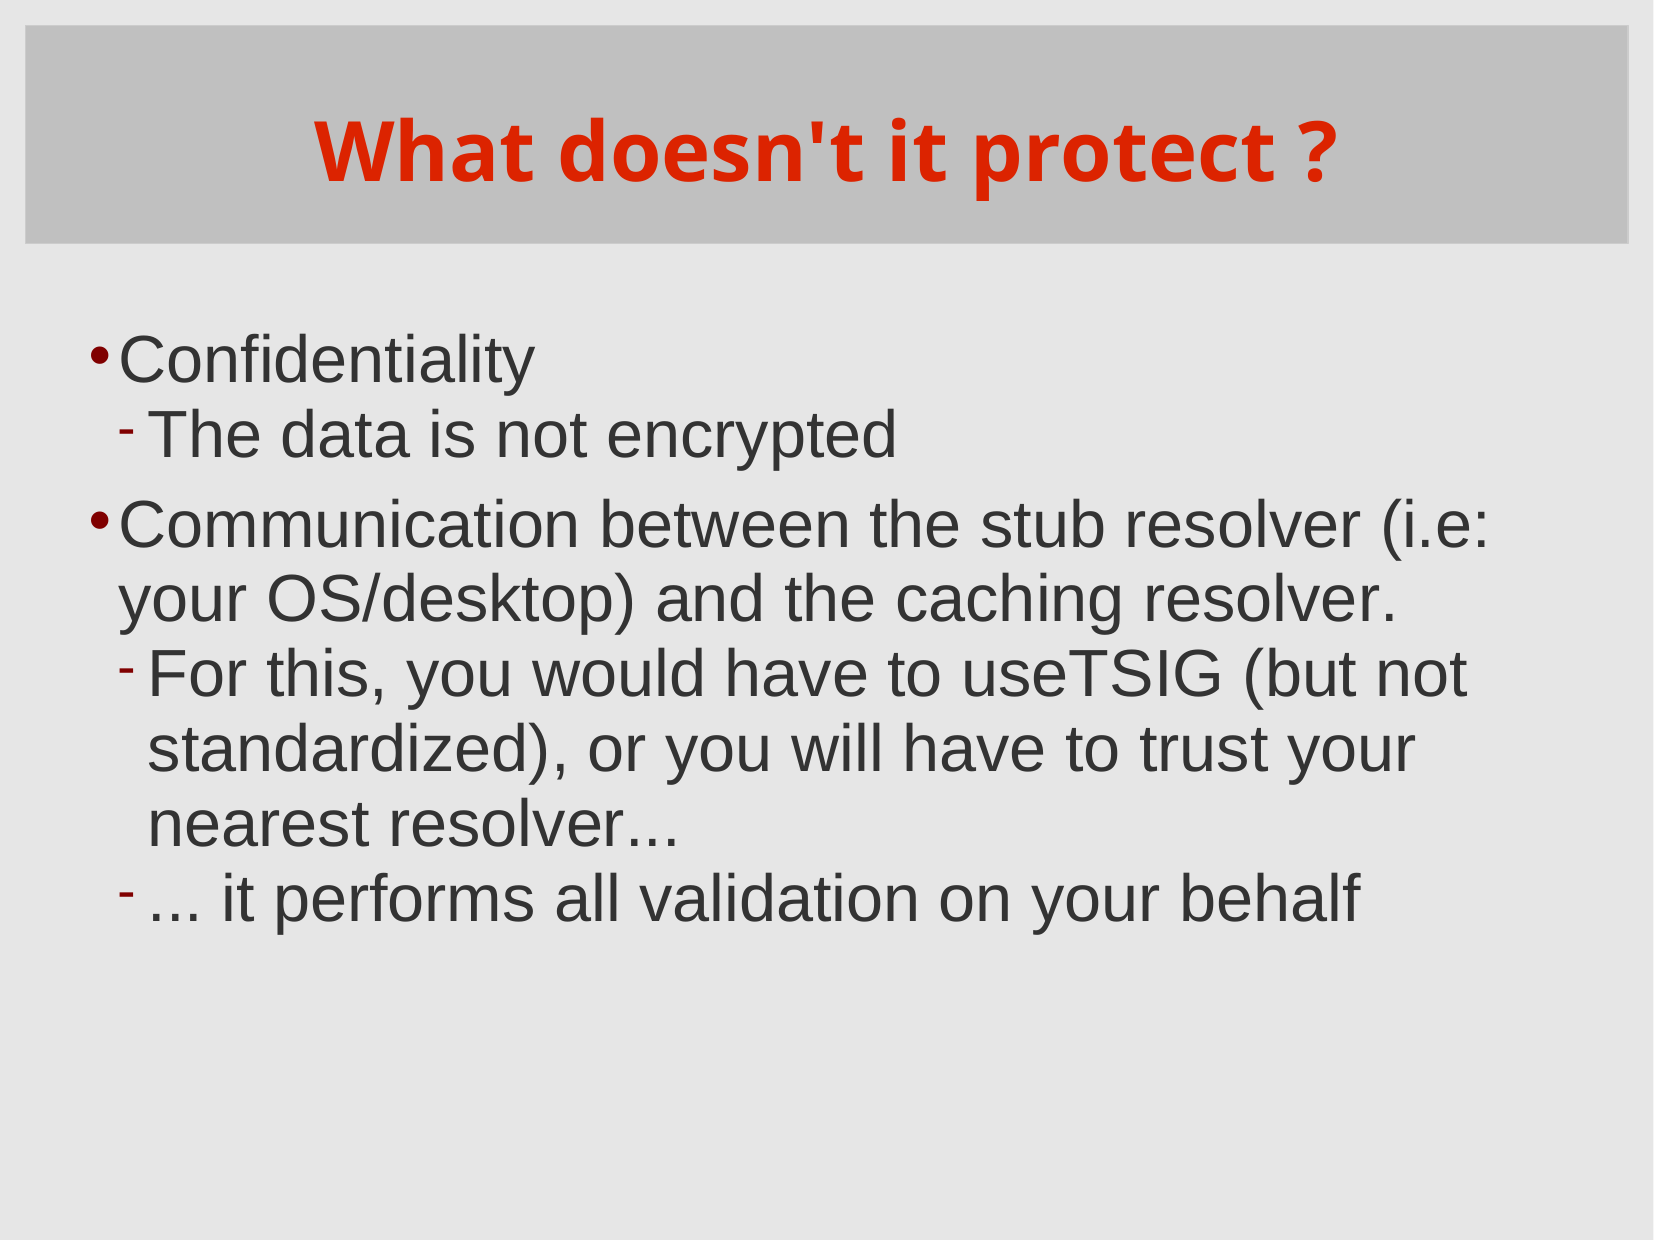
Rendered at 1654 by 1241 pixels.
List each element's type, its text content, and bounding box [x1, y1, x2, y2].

title What doesn't it protect ? [121, 46, 1532, 253]
list Confidentiality The data is not encrypted Communication between the stub resolver (i.e: your OS/desktop) and the caching resolver. For this, you would have to useTSIG (but not standardized), or you will have to trust your nearest resolver... ... it performs all validation on your behalf [59, 322, 1593, 1116]
